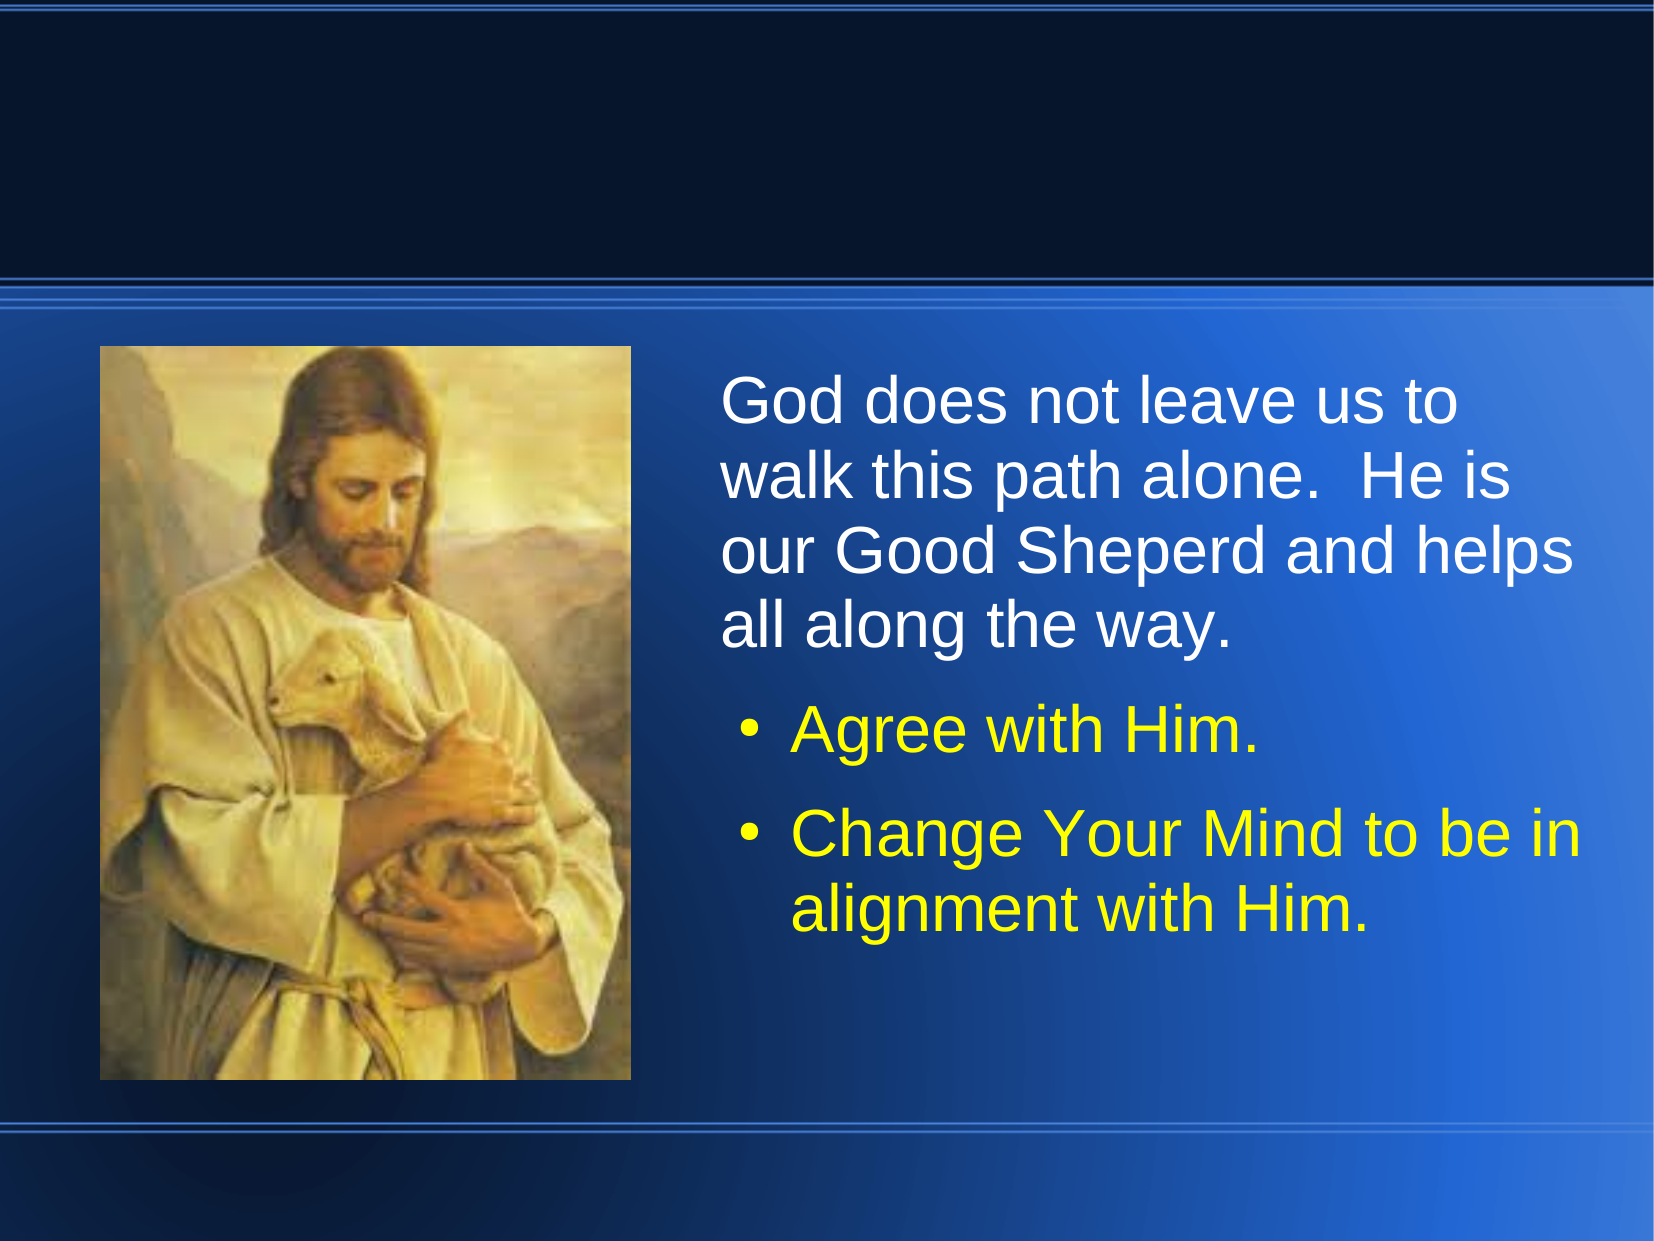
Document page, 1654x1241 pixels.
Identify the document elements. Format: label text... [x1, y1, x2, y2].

picture [0, 0, 1654, 1241]
list God does not leave us to walk this path alone. He is our Good Sheperd and helps all along the way. Agree with Him. Change Your Mind to be in alignment with Him. [720, 363, 1591, 1066]
